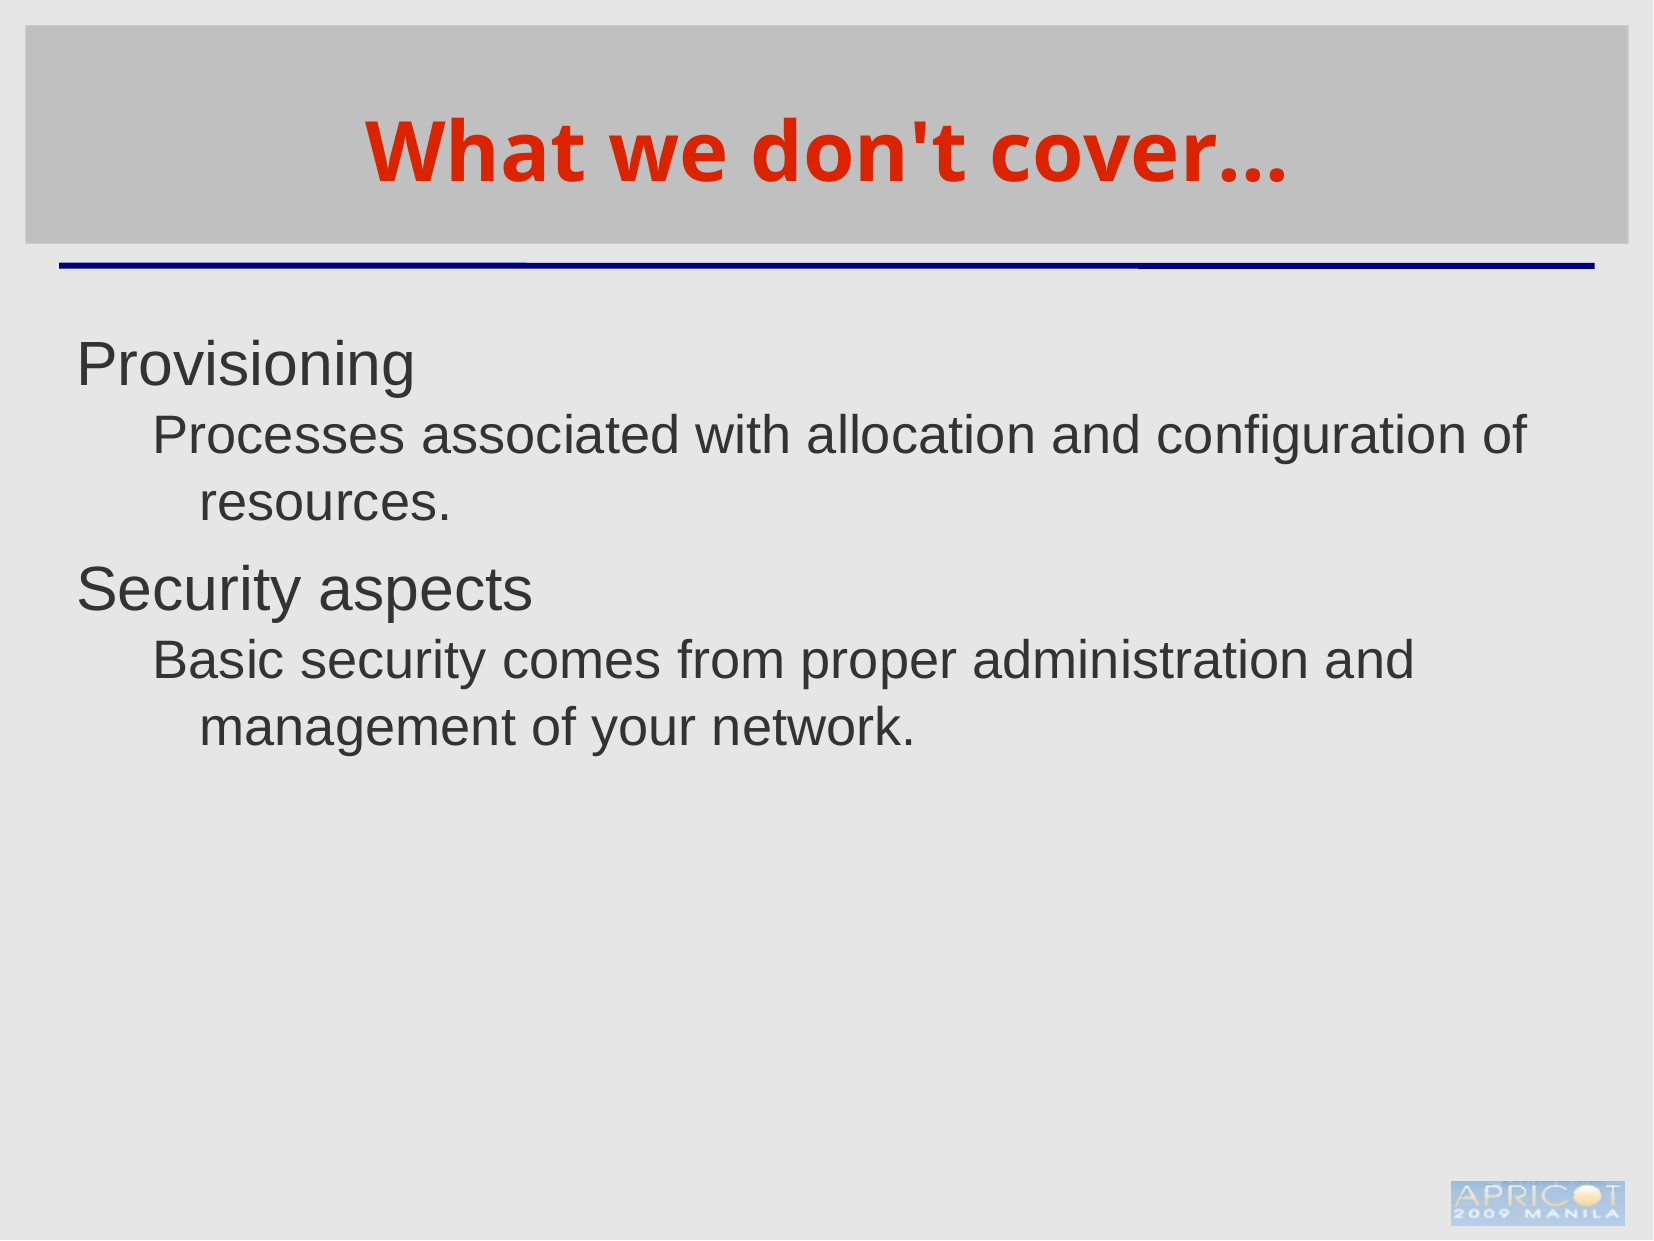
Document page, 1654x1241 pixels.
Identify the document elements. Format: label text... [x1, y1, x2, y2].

list Provisioning Processes associated with allocation and configuration of resources. Security aspects Basic security comes from proper administration and management of your network. [59, 322, 1595, 1132]
title What we don't cover... [121, 46, 1534, 254]
picture [1451, 1181, 1625, 1226]
